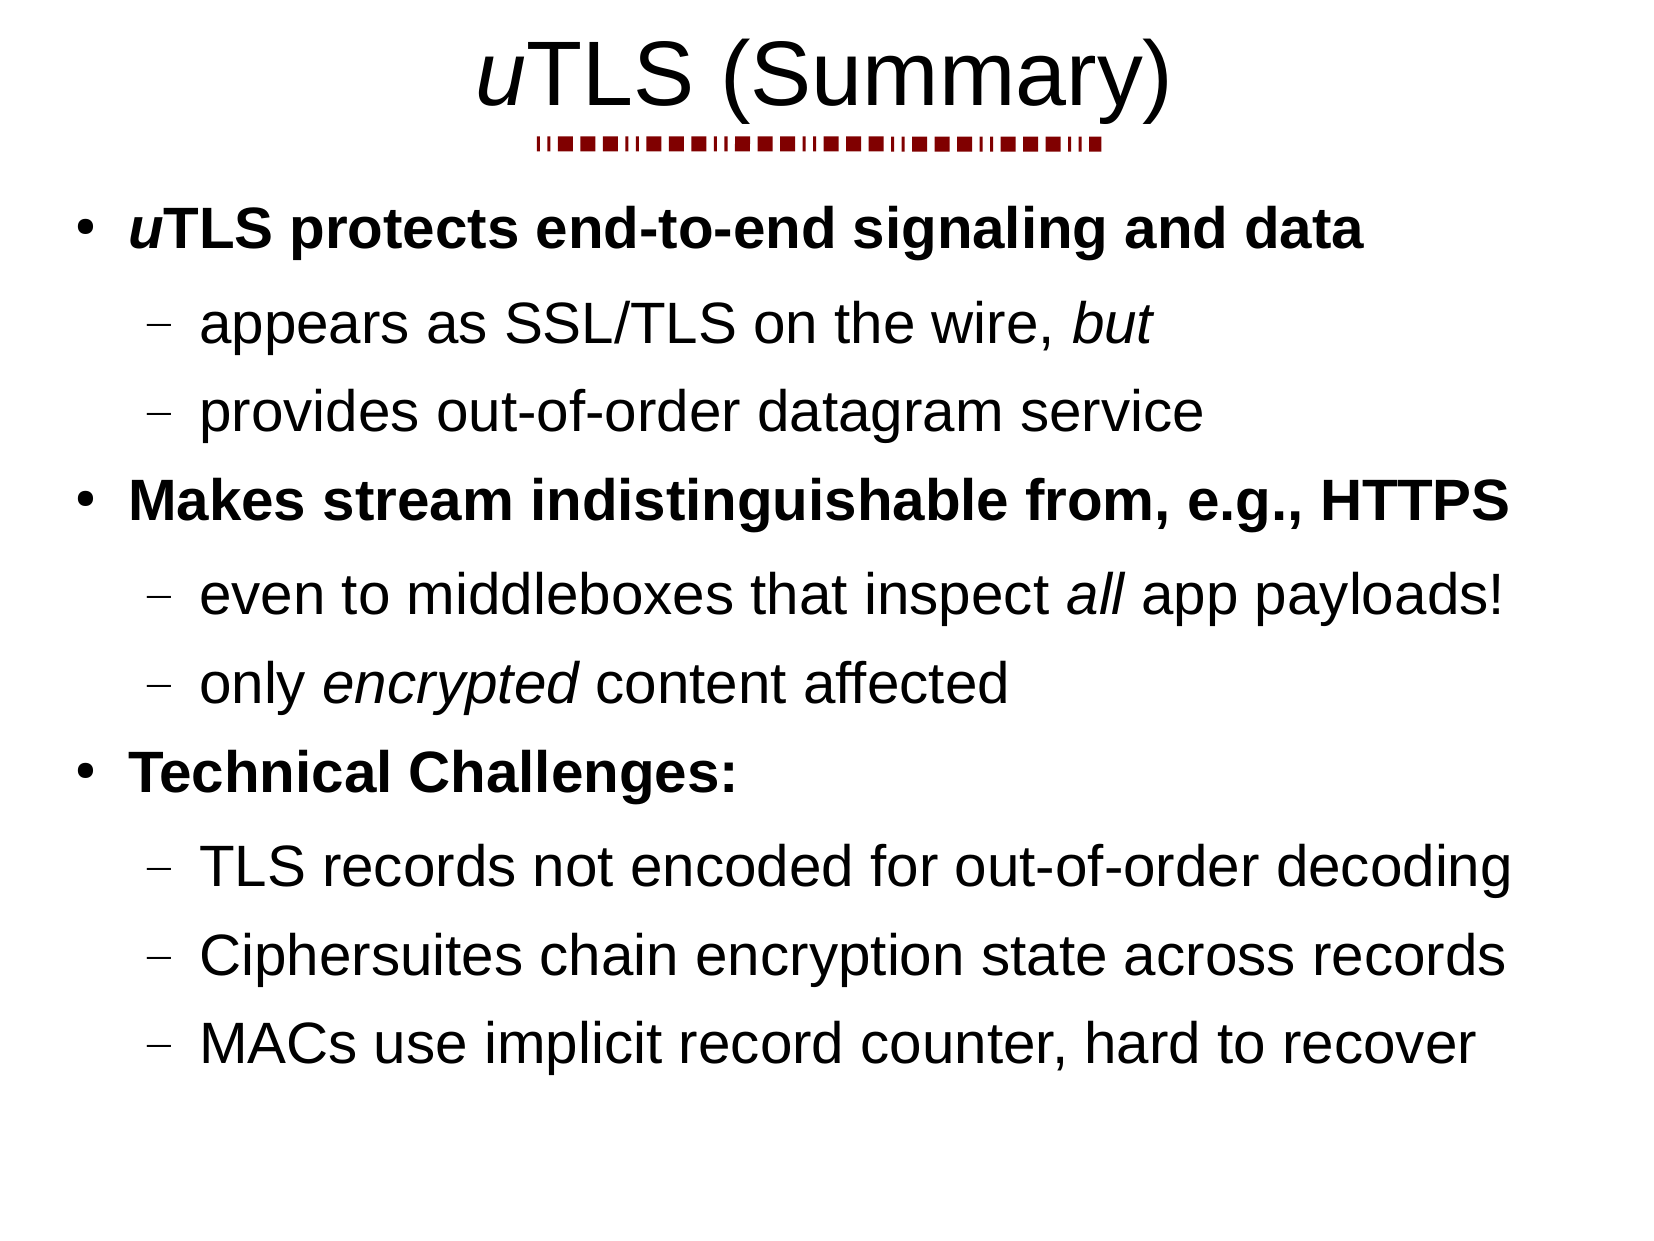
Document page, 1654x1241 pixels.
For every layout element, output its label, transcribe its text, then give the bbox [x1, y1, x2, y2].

title uTLS (Summary) [75, 0, 1576, 147]
list uTLS protects end-to-end signaling and data appears as SSL/TLS on the wire, but provides out-of-order datagram service Makes stream indistinguishable from, e.g., HTTPS even to middleboxes that inspect all app payloads! only encrypted content affected Technical Challenges: TLS records not encoded for out-of-order decoding Ciphersuites chain encryption state across records MACs use implicit record counter, hard to recover [57, 195, 1546, 1163]
